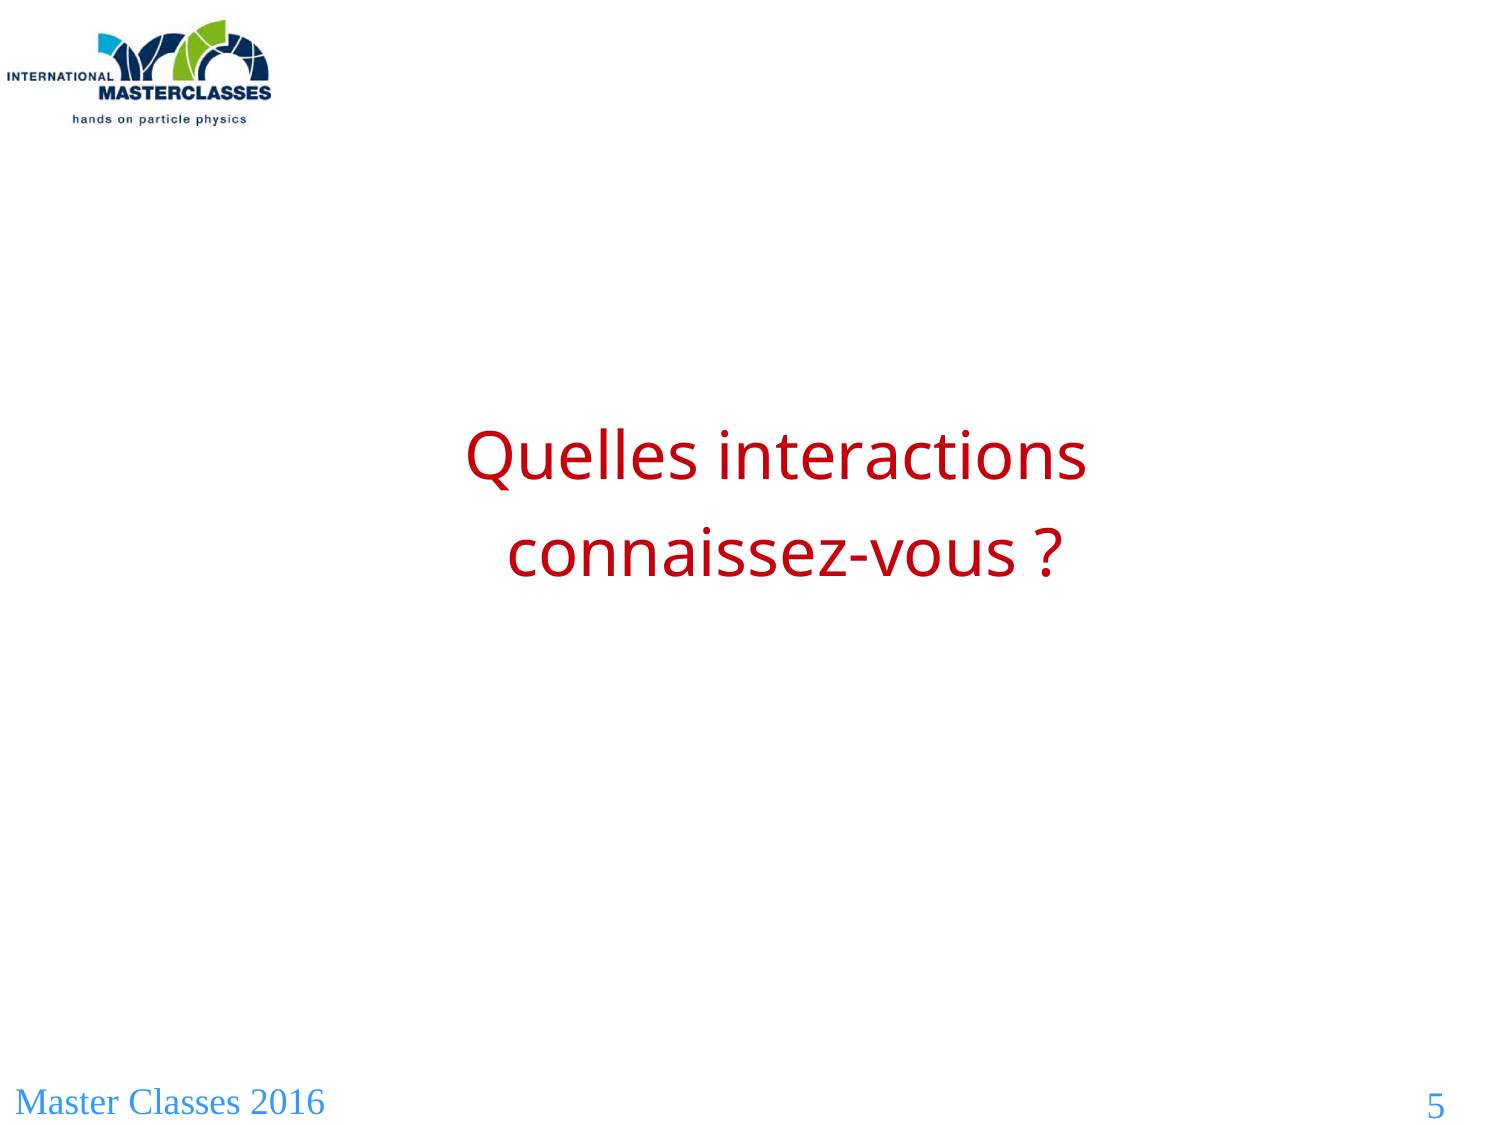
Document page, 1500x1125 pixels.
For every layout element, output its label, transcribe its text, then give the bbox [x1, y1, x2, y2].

text_box Quelles interactions connaissez-vous ? [188, 94, 1383, 1005]
picture [2, 10, 280, 130]
